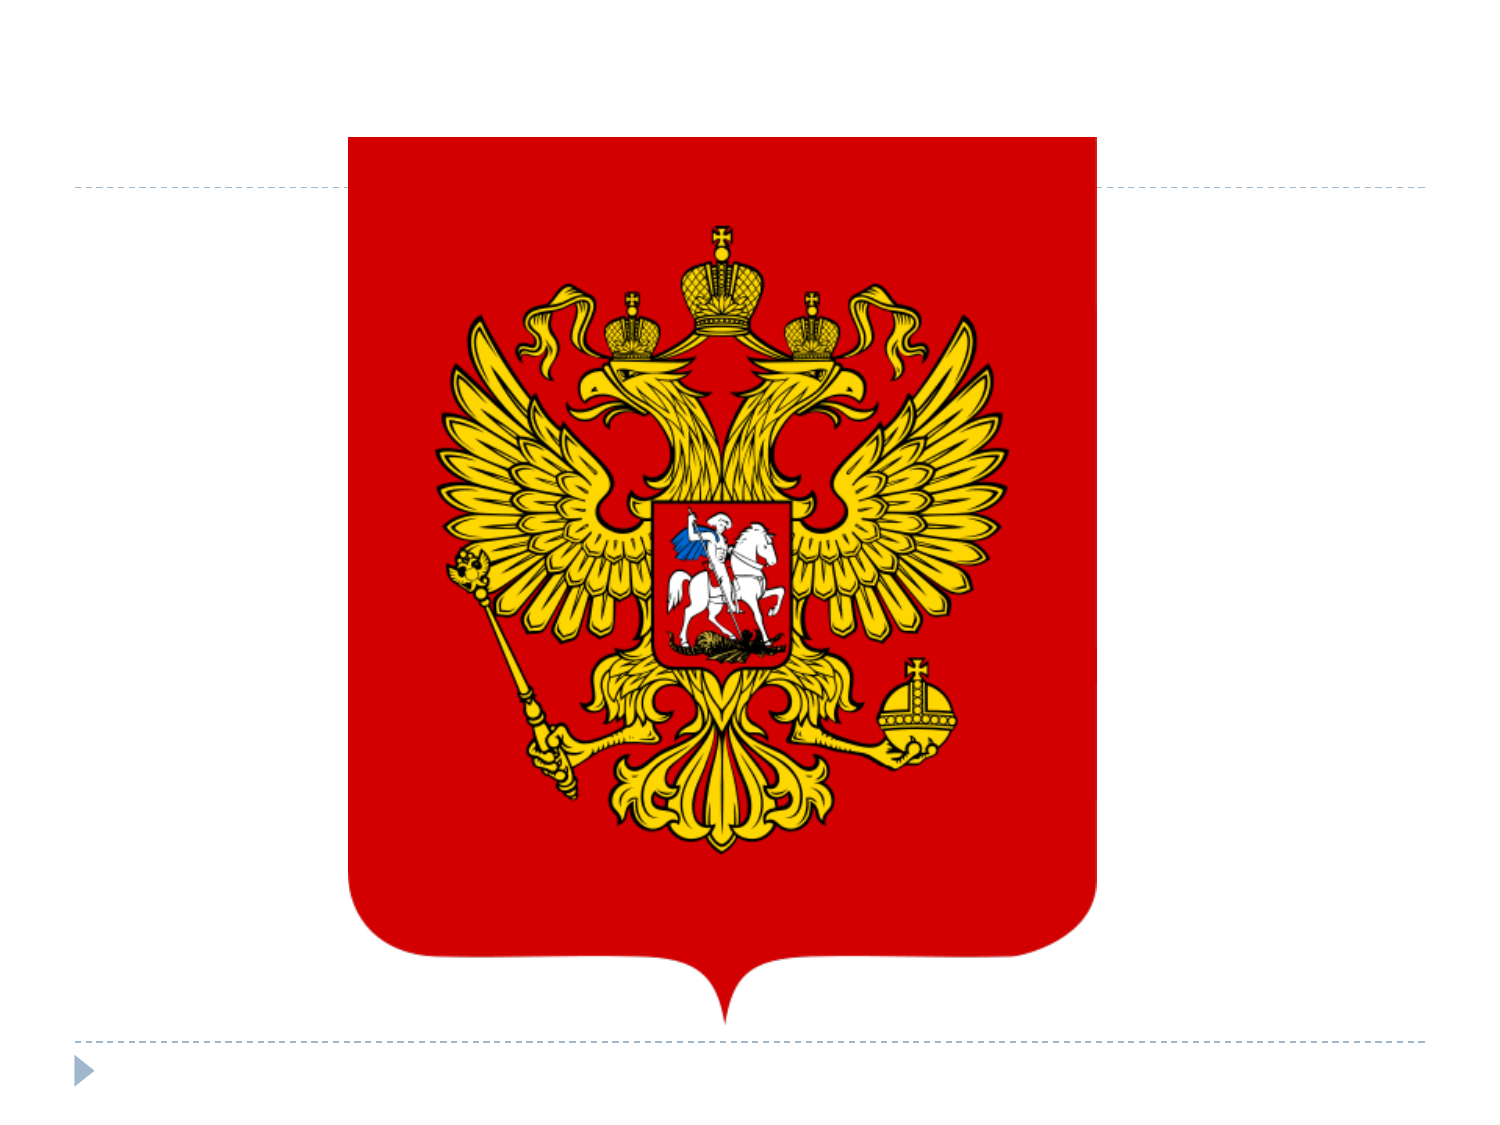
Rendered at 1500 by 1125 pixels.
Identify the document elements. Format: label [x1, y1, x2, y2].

picture [348, 137, 1097, 1025]
